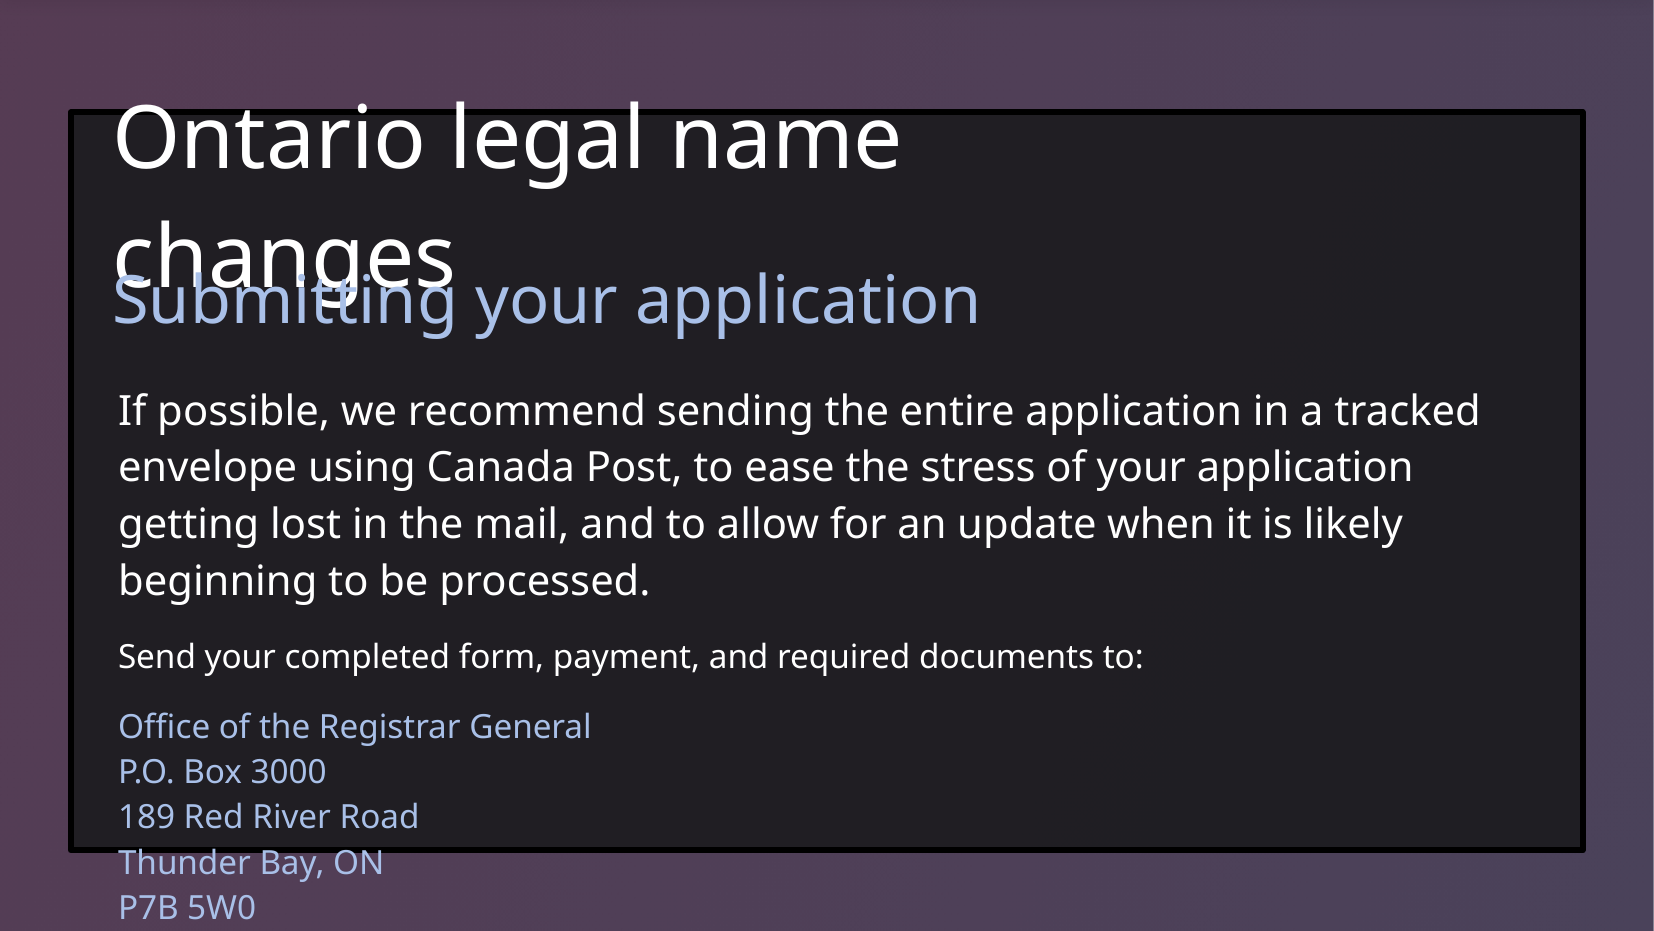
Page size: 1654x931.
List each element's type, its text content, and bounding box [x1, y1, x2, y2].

text_box [167, 112, 245, 141]
text_box [275, 247, 295, 251]
picture [0, 0, 1654, 931]
text_box [817, 127, 839, 141]
text_box [128, 247, 161, 251]
text_box [866, 127, 890, 140]
text_box [70, 112, 1583, 851]
text_box [126, 112, 167, 141]
text_box [327, 247, 347, 251]
text_box [381, 247, 400, 251]
text_box If possible, we recommend sending the entire application in a tracked envelope using Canada Post, to ease the stress of your application getting lost in the mail, and to allow for an update when it is likely beginning to be processed. Send your completed form, payment, and required documents to: Office of the Registrar General P.O. Box 3000 189 Red River Road Thunder Bay, ON P7B 5W0 [118, 380, 1536, 801]
text_box [302, 247, 320, 251]
text_box [357, 247, 374, 251]
title Submitting your application [112, 251, 1093, 343]
text_box [250, 112, 456, 141]
text_box [787, 127, 809, 141]
title Ontario legal name changes [112, 141, 1223, 247]
text_box [249, 247, 264, 251]
text_box [199, 247, 242, 251]
text_box [407, 247, 419, 251]
text_box [684, 127, 708, 141]
text_box [464, 112, 630, 141]
text_box [485, 127, 509, 140]
text_box [386, 127, 413, 141]
text_box [534, 127, 560, 141]
text_box [172, 247, 192, 251]
text_box [195, 127, 219, 141]
